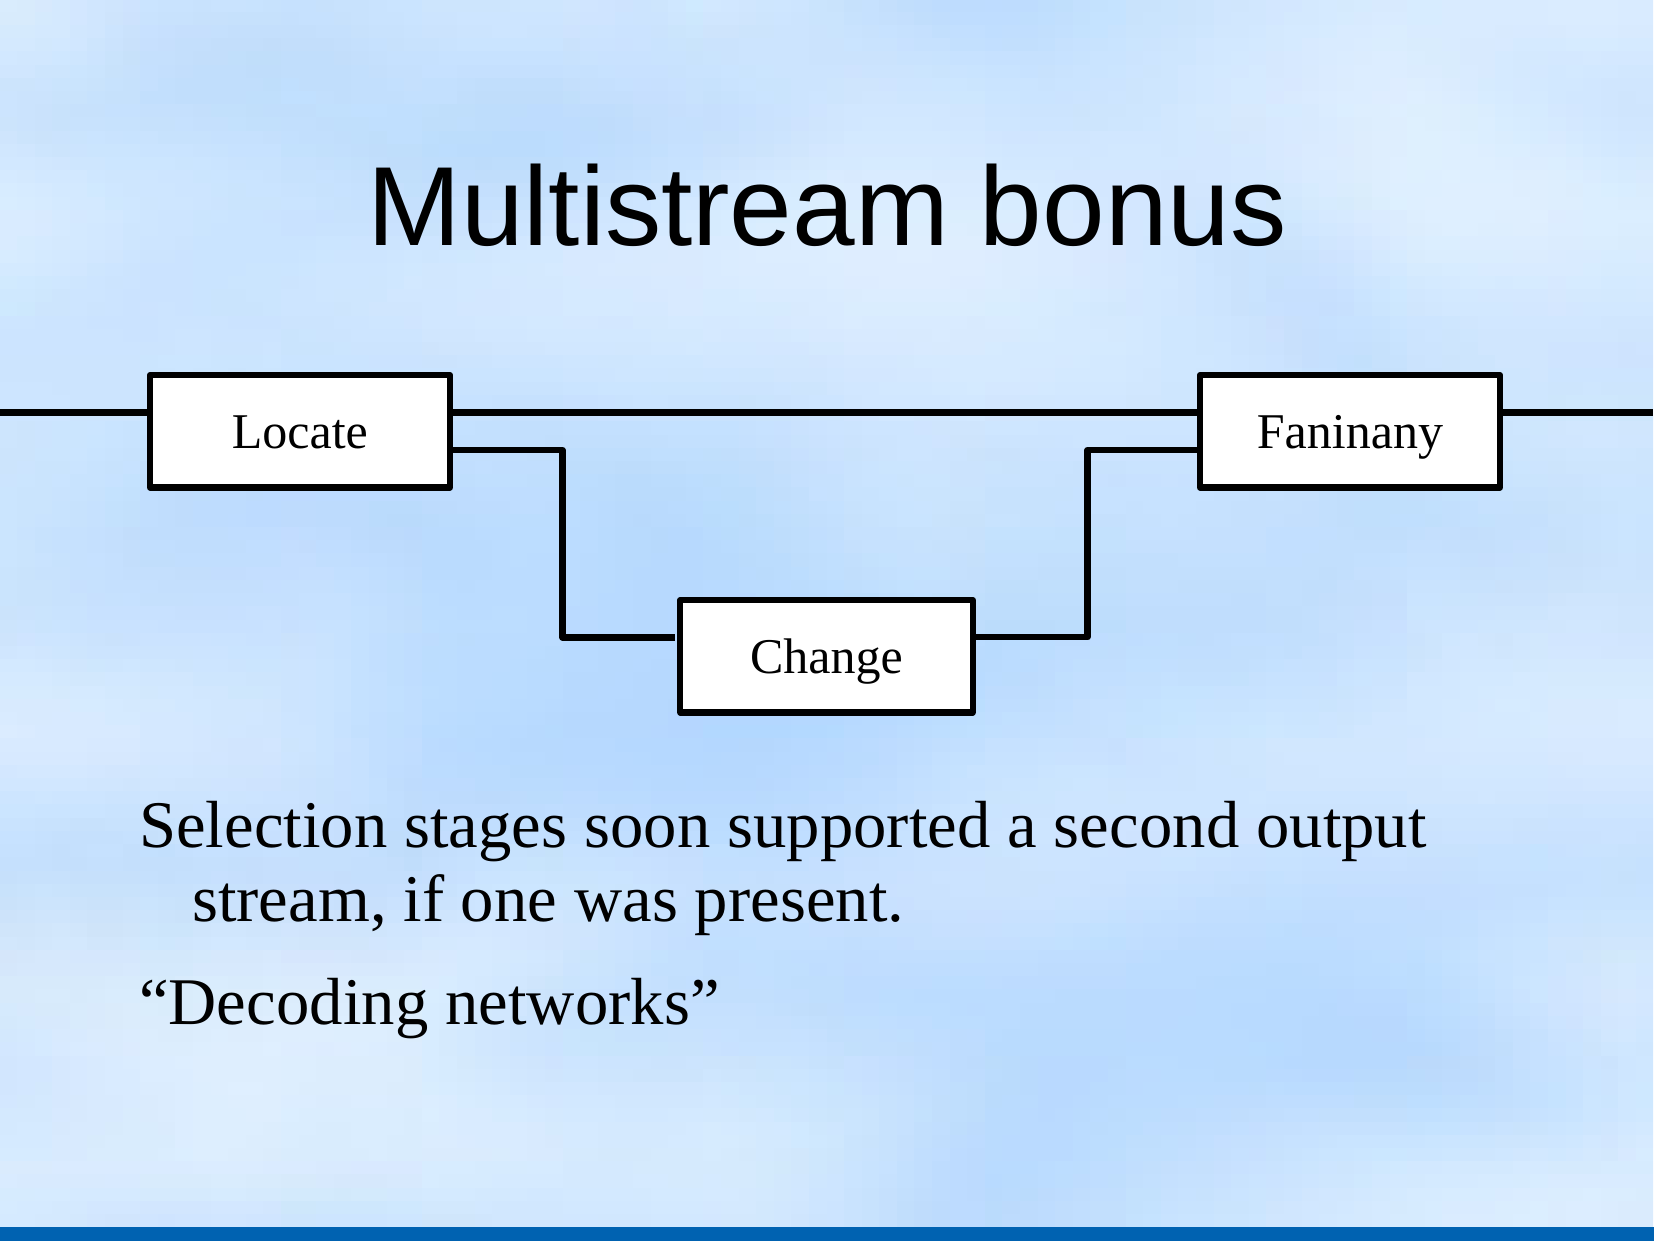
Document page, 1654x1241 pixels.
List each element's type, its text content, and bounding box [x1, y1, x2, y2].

text_box Locate [150, 375, 451, 488]
text_box Faninany [1200, 375, 1501, 488]
title Multistream bonus [121, 102, 1533, 311]
picture [0, 0, 1654, 1227]
list Selection stages soon supported a second output stream, if one was present. “Decoding networks” [121, 787, 1533, 1127]
text_box Change [680, 600, 973, 713]
